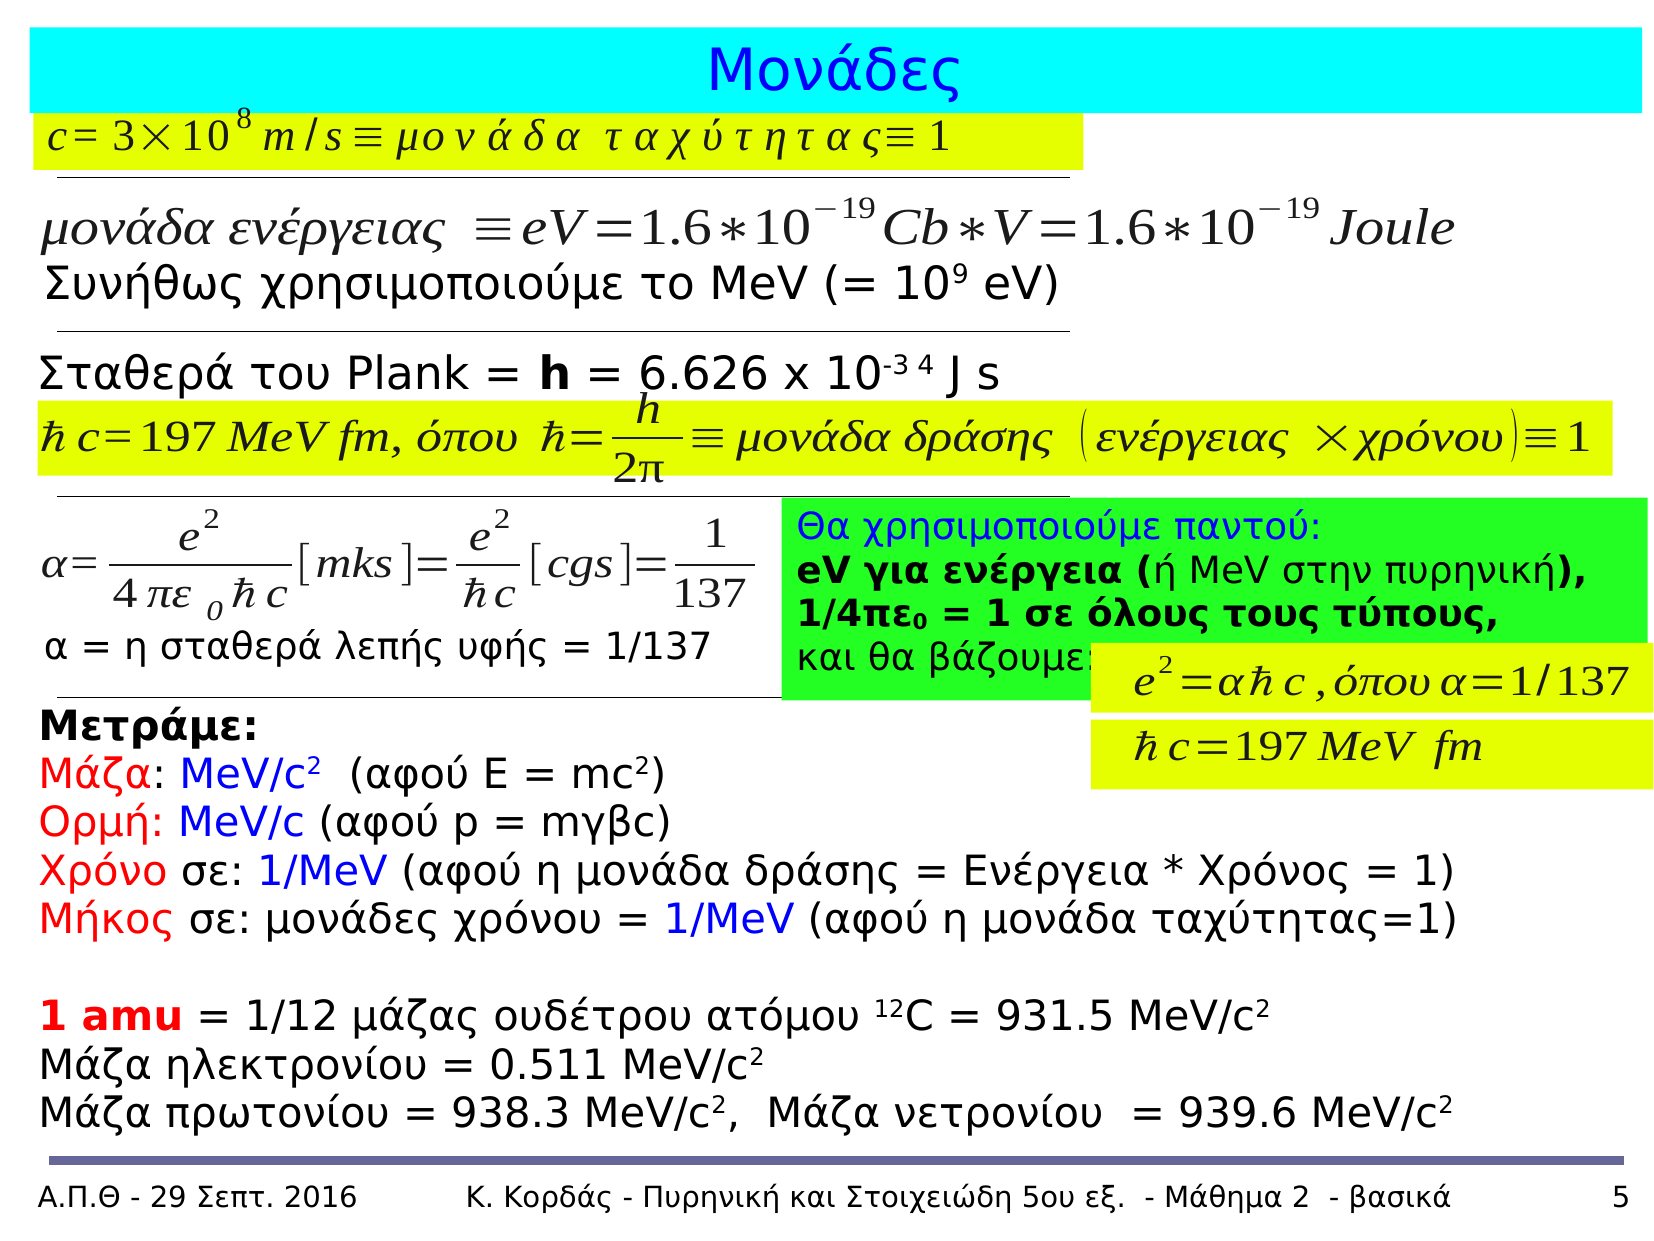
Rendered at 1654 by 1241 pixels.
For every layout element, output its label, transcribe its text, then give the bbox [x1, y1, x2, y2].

text_box [1090, 642, 1654, 713]
text_box [1609, 400, 1613, 476]
text_box Μετράμε: Μάζα: MeV/c2 (αφού Ε = mc2) Ορμή: MeV/c (αφού p = mγβc) Χρόνο σε: 1/MeV (αφού η μονάδα δράσης = Ενέργεια * Xρόνος = 1) Μήκος σε: μονάδες χρόνου = 1/MeV (αφού η μονάδα ταχύτητας=1) 1 amu = 1/12 μάζας ουδέτρου ατόμου 12C = 931.5 MeV/c2 Mάζα ηλεκτρονίου = 0.511 MeV/c2 Μάζα πρωτονίου = 938.3 MeV/c2, Μάζα νετρονίου = 939.6 MeV/c2 [23, 693, 1639, 1154]
text_box Συνήθως χρησιμοποιούμε το MeV (= 109 eV) [27, 249, 1453, 319]
text_box [983, 114, 1084, 170]
text_box [1090, 719, 1654, 790]
chart [34, 100, 983, 173]
chart [22, 189, 1480, 260]
text_box Θα χρησιμοποιούμε παντού: eV για ενέργεια (ή MeV στην πυρηνική), 1/4πε0 = 1 σε όλους τους τύπους, και θα βάζουμε: [781, 497, 1648, 701]
chart [28, 501, 776, 629]
title Μονάδες [29, 27, 1643, 114]
chart [27, 381, 1609, 497]
chart [1120, 720, 1502, 773]
text_box Σταθερά του Plank = h = 6.626 x 10-3 4 J s [21, 339, 1016, 410]
text_box α = η σταθερά λεπής υφής = 1/137 [29, 617, 753, 677]
chart [1120, 649, 1647, 708]
